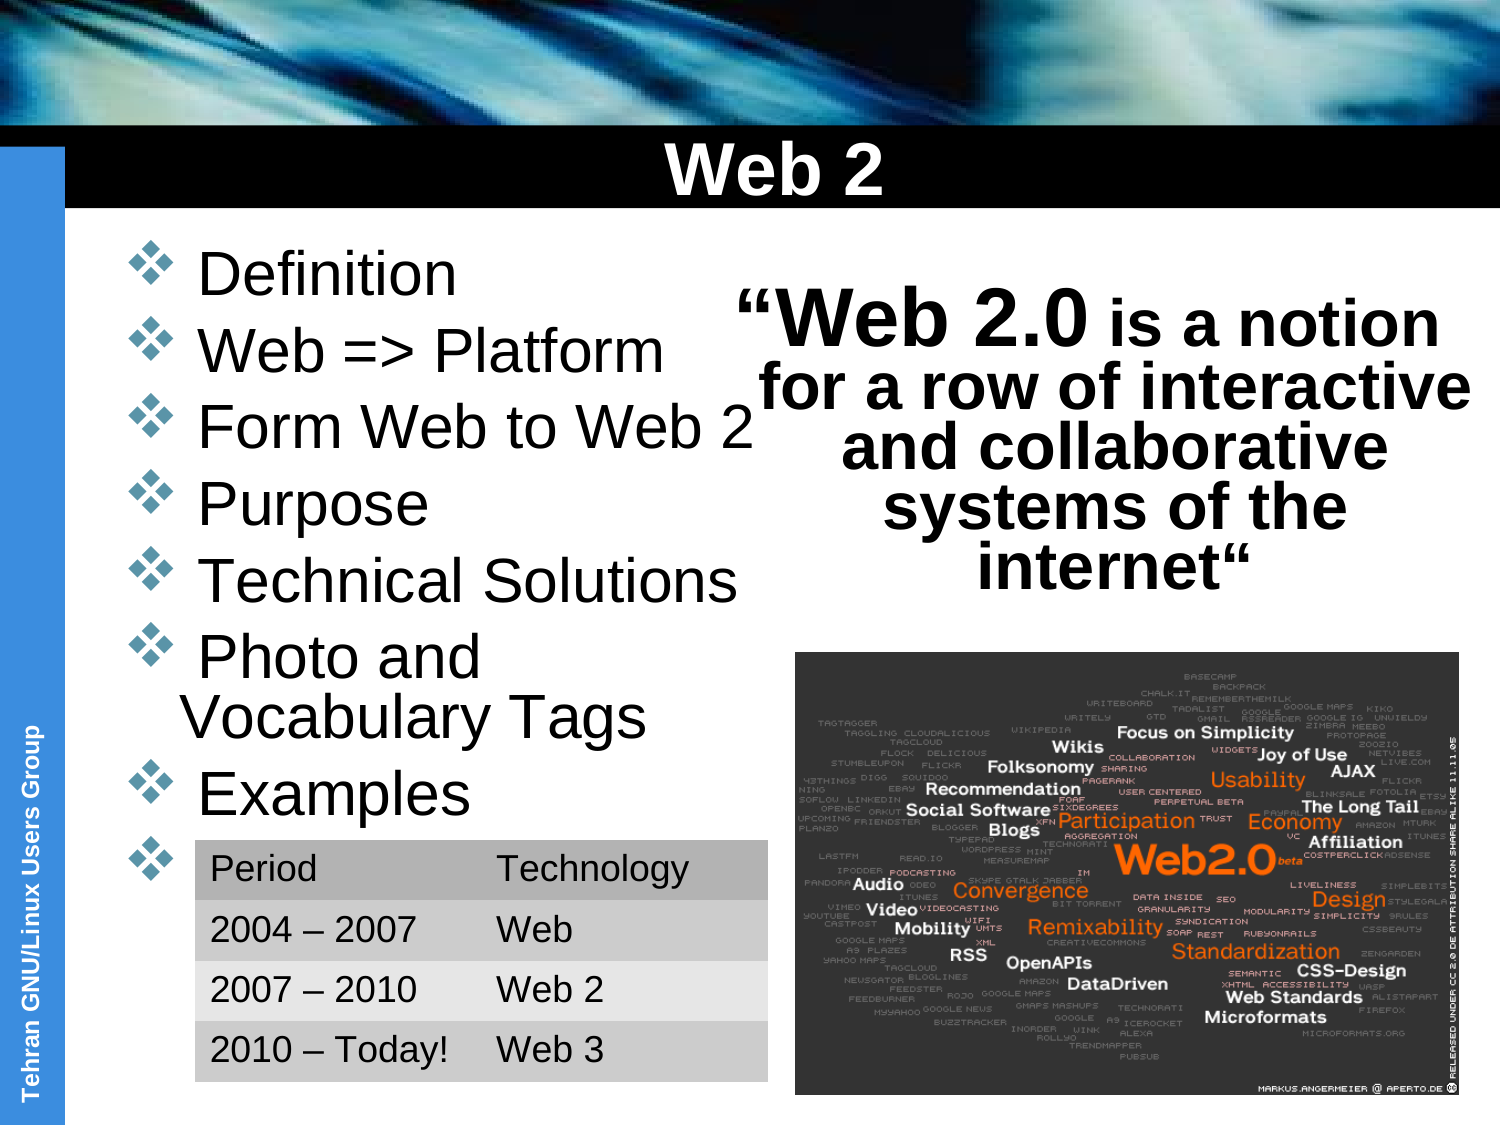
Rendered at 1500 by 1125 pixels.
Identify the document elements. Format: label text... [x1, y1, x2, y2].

picture [795, 721, 1459, 1096]
table_header Period [195, 840, 481, 900]
table_header Technology [481, 840, 768, 900]
list “Web 2.0 is a notion for a row of interactive and collaborative systems of the internet“ [675, 0, 1500, 721]
table_cell 2010 – Today! [195, 1021, 481, 1082]
list Definition Web => Platform Form Web to Web 2 Purpose Technical Solutions Photo and Vocabulary Tags Examples [108, 239, 781, 1111]
table_cell Web [481, 900, 768, 961]
table_cell 2004 – 2007 [195, 900, 481, 961]
table_cell Web 3 [481, 1021, 768, 1082]
table_cell 2007 – 2010 [195, 961, 481, 1021]
table_cell Web 2 [481, 961, 768, 1021]
picture [0, 0, 675, 125]
title Web 2 [49, 112, 675, 218]
